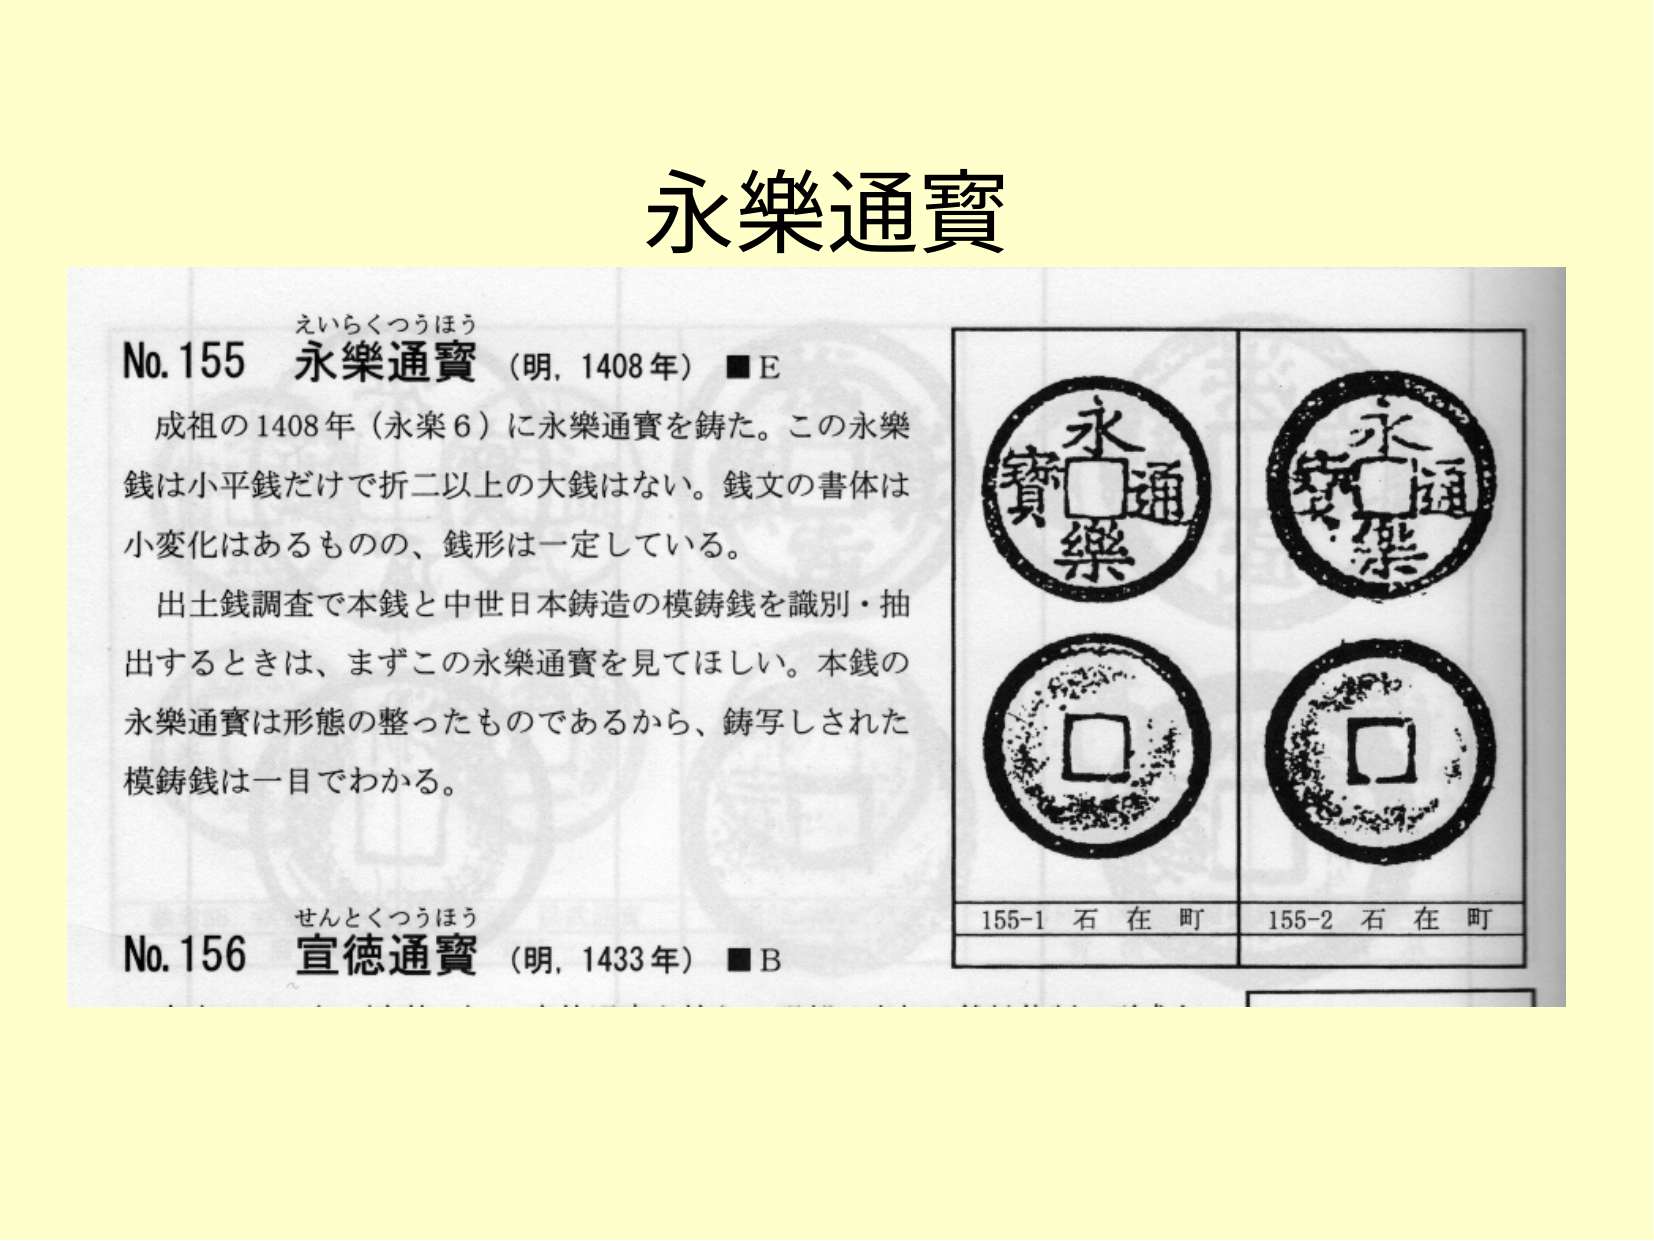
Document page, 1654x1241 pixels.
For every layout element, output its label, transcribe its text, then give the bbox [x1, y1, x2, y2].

title 永樂通寳 [121, 110, 1534, 267]
picture [67, 267, 1566, 1007]
